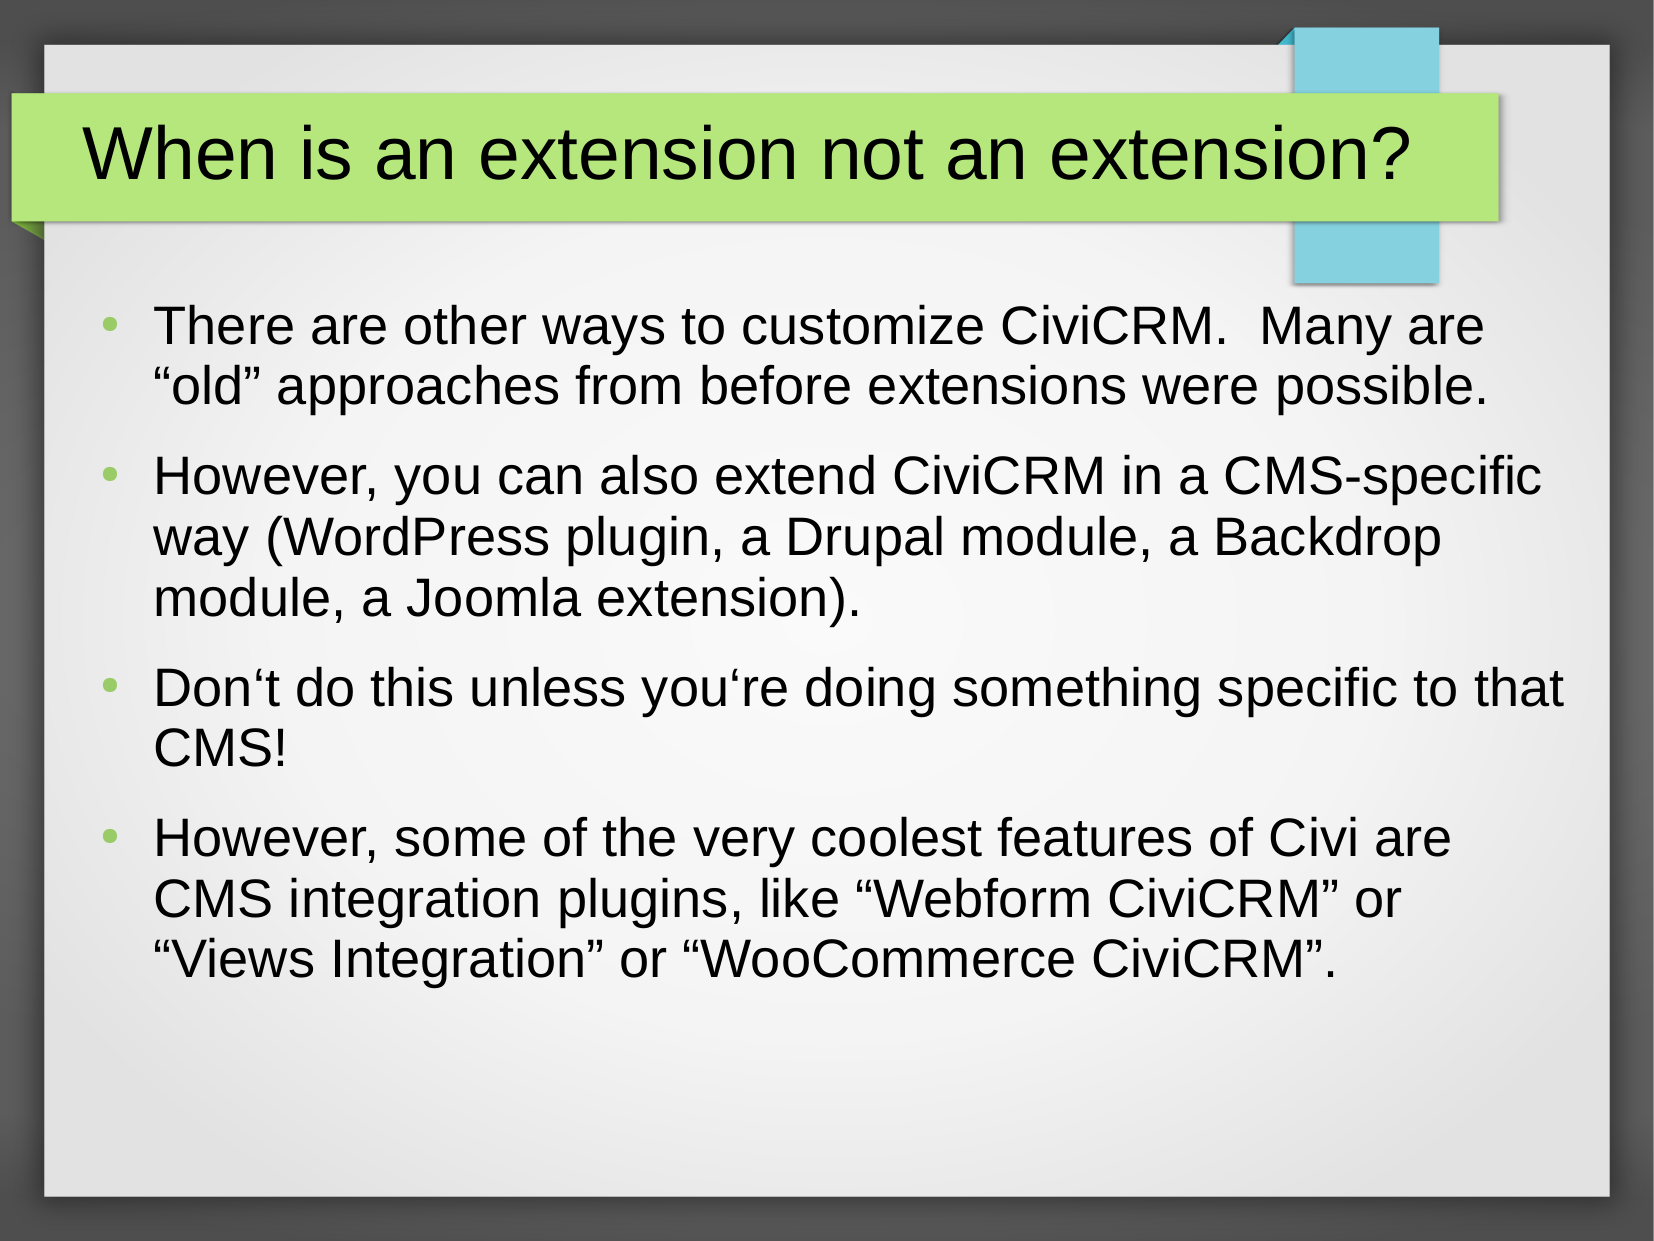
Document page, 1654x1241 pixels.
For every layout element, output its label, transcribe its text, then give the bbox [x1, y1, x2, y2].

picture [0, 0, 1654, 1241]
title When is an extension not an extension? [82, 70, 1489, 238]
list There are other ways to customize CiviCRM. Many are “old” approaches from before extensions were possible. However, you can also extend CiviCRM in a CMS-specific way (WordPress plugin, a Drupal module, a Backdrop module, a Joomla extension). Don‘t do this unless you‘re doing something specific to that CMS! However, some of the very coolest features of Civi are CMS integration plugins, like “Webform CiviCRM” or “Views Integration” or “WooCommerce CiviCRM”. [82, 295, 1571, 1015]
